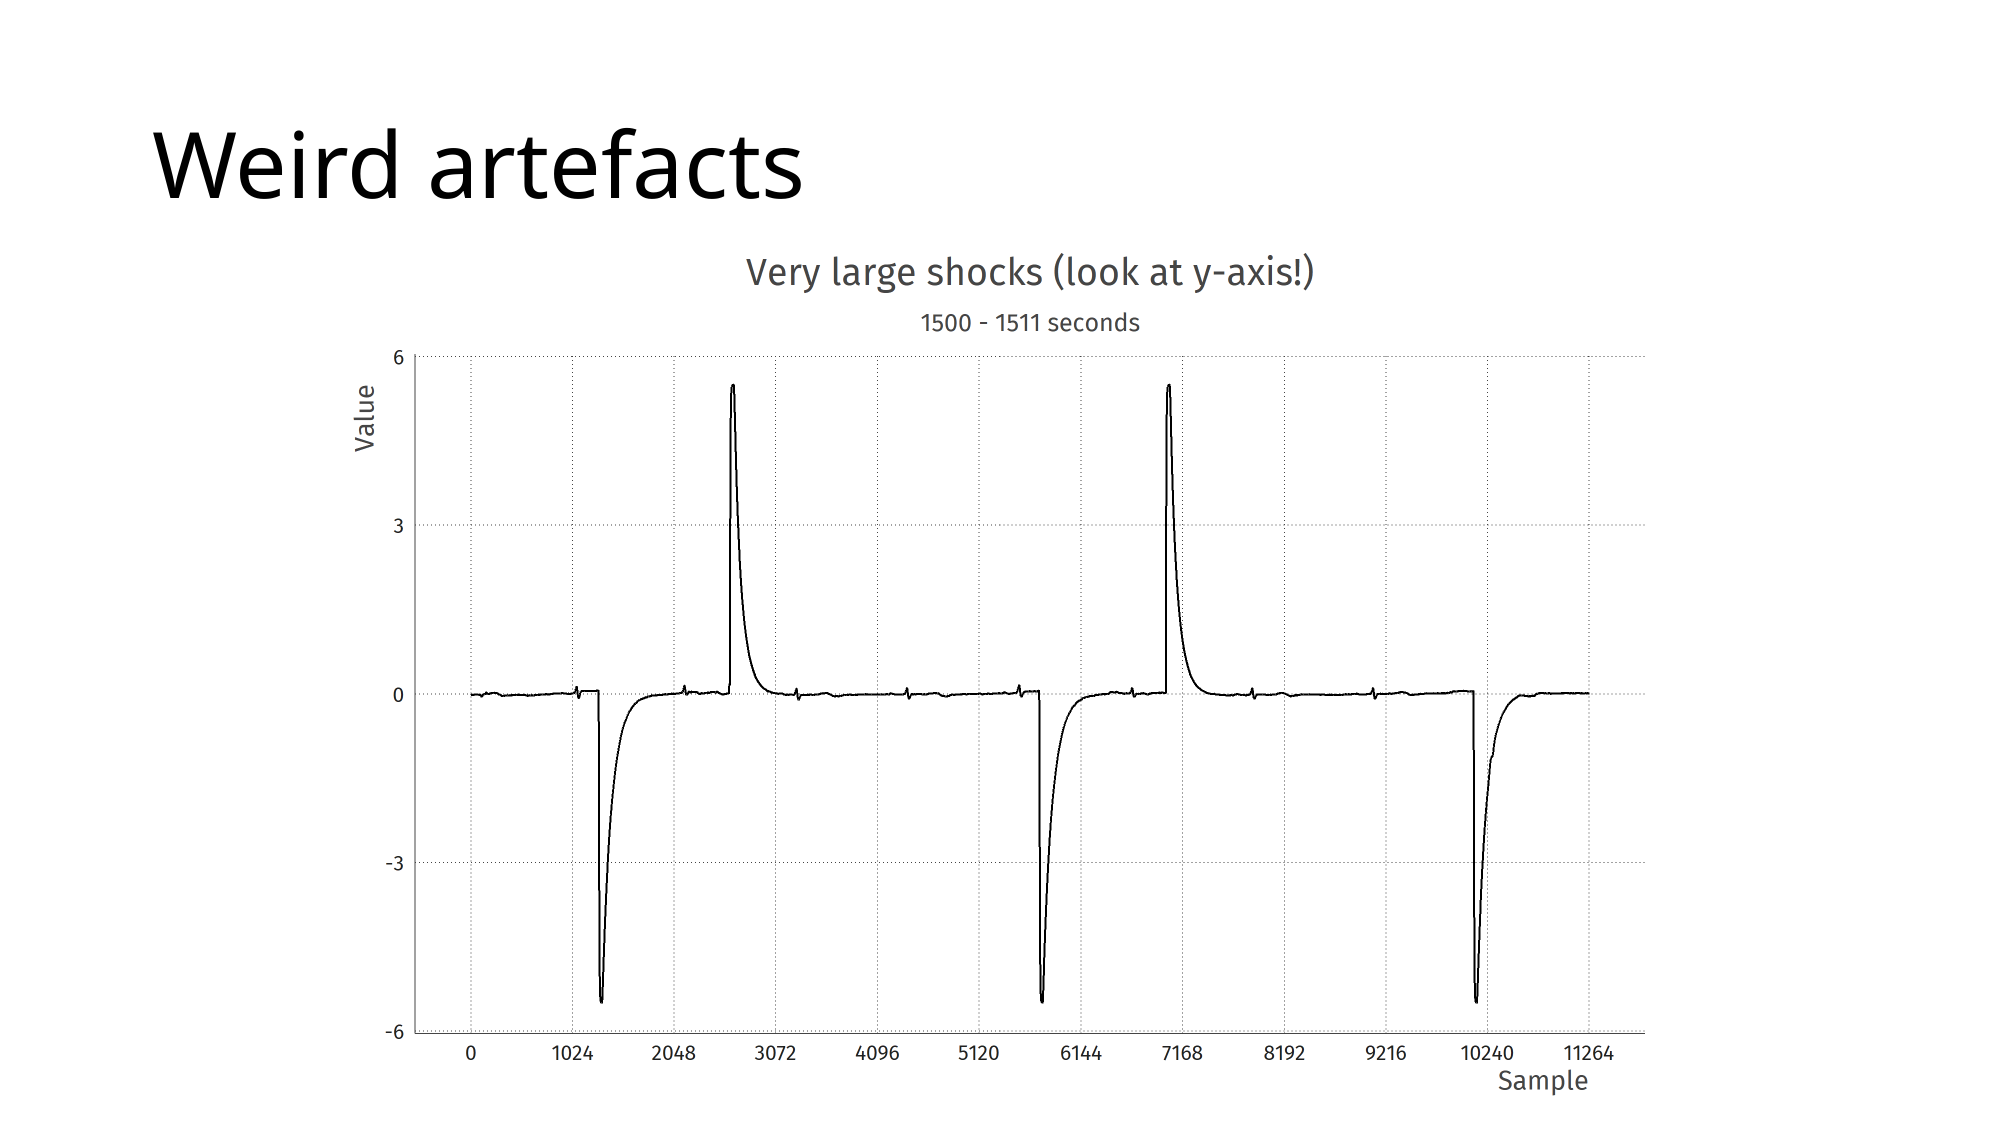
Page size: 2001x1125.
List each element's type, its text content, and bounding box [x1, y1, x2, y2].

picture [324, 224, 1675, 1125]
title Weird artefacts [137, 59, 1863, 278]
